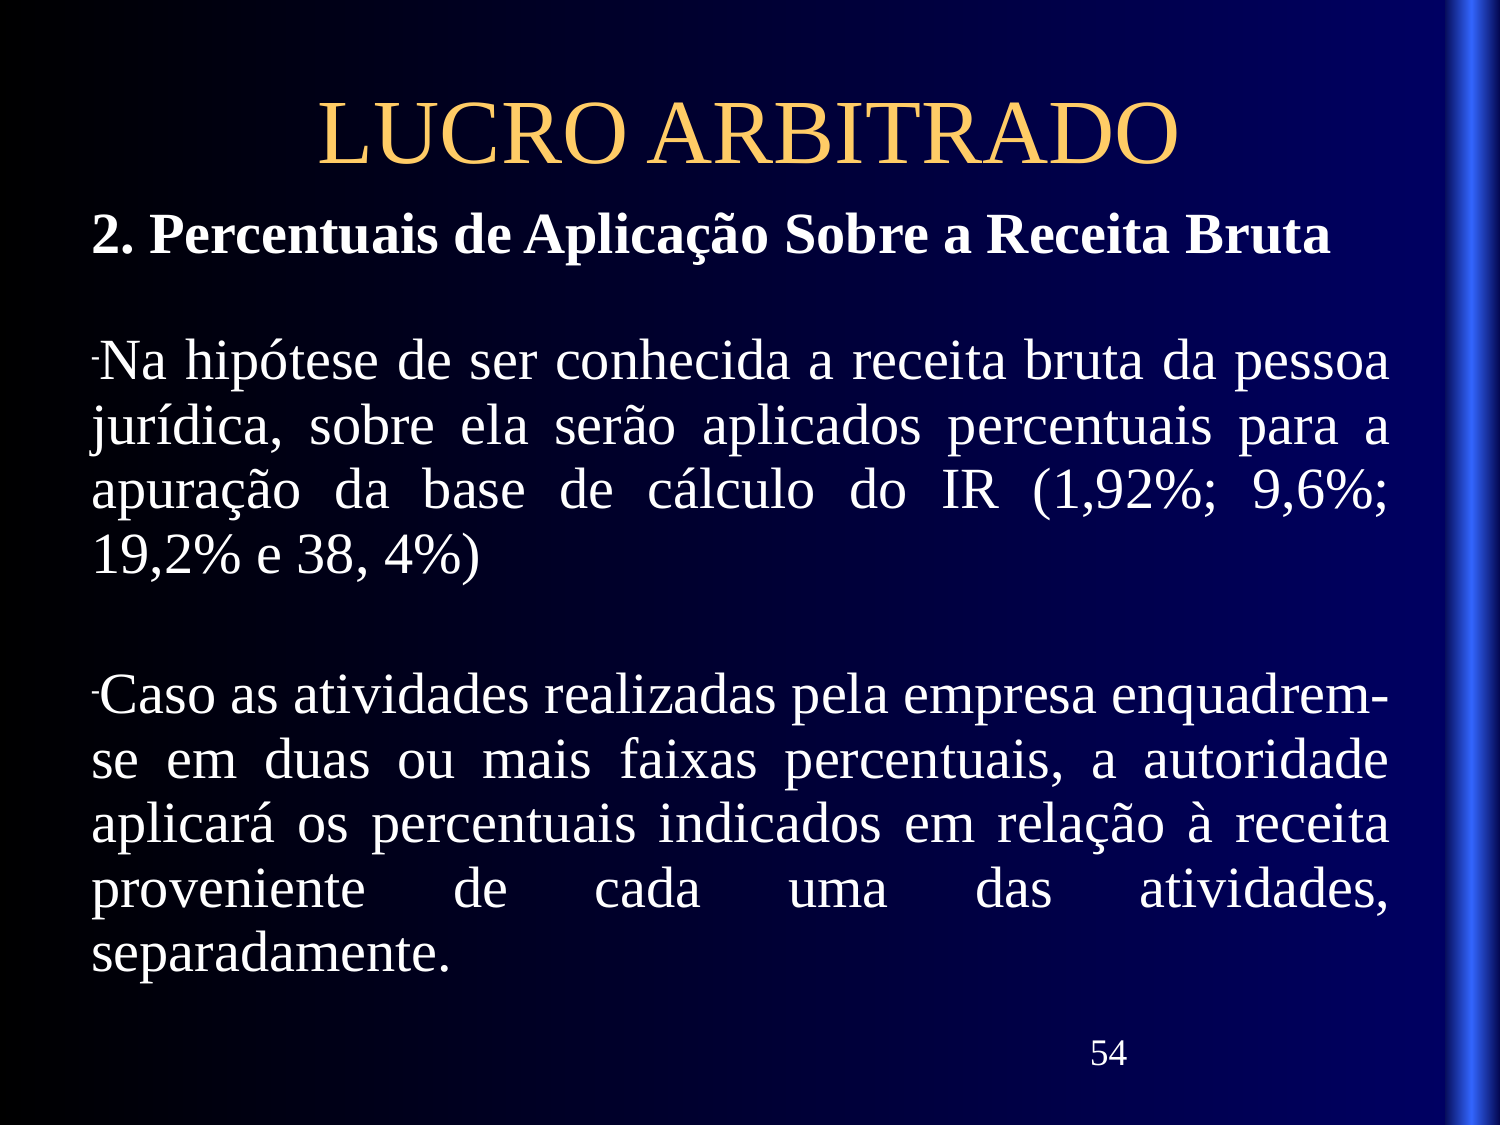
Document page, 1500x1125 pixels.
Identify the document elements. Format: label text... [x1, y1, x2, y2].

title LUCRO ARBITRADO [112, 64, 1388, 190]
text_box 2. Percentuais de Aplicação Sobre a Receita Bruta Na hipótese de ser conhecida a receita bruta da pessoa jurídica, sobre ela serão aplicados percentuais para a apuração da base de cálculo do IR (1,92%; 9,6%; 19,2% e 38, 4%) Caso as atividades realizadas pela empresa enquadrem-se em duas ou mais faixas percentuais, a autoridade aplicará os percentuais indicados em relação à receita proveniente de cada uma das atividades, separadamente. [76, 193, 1418, 1032]
